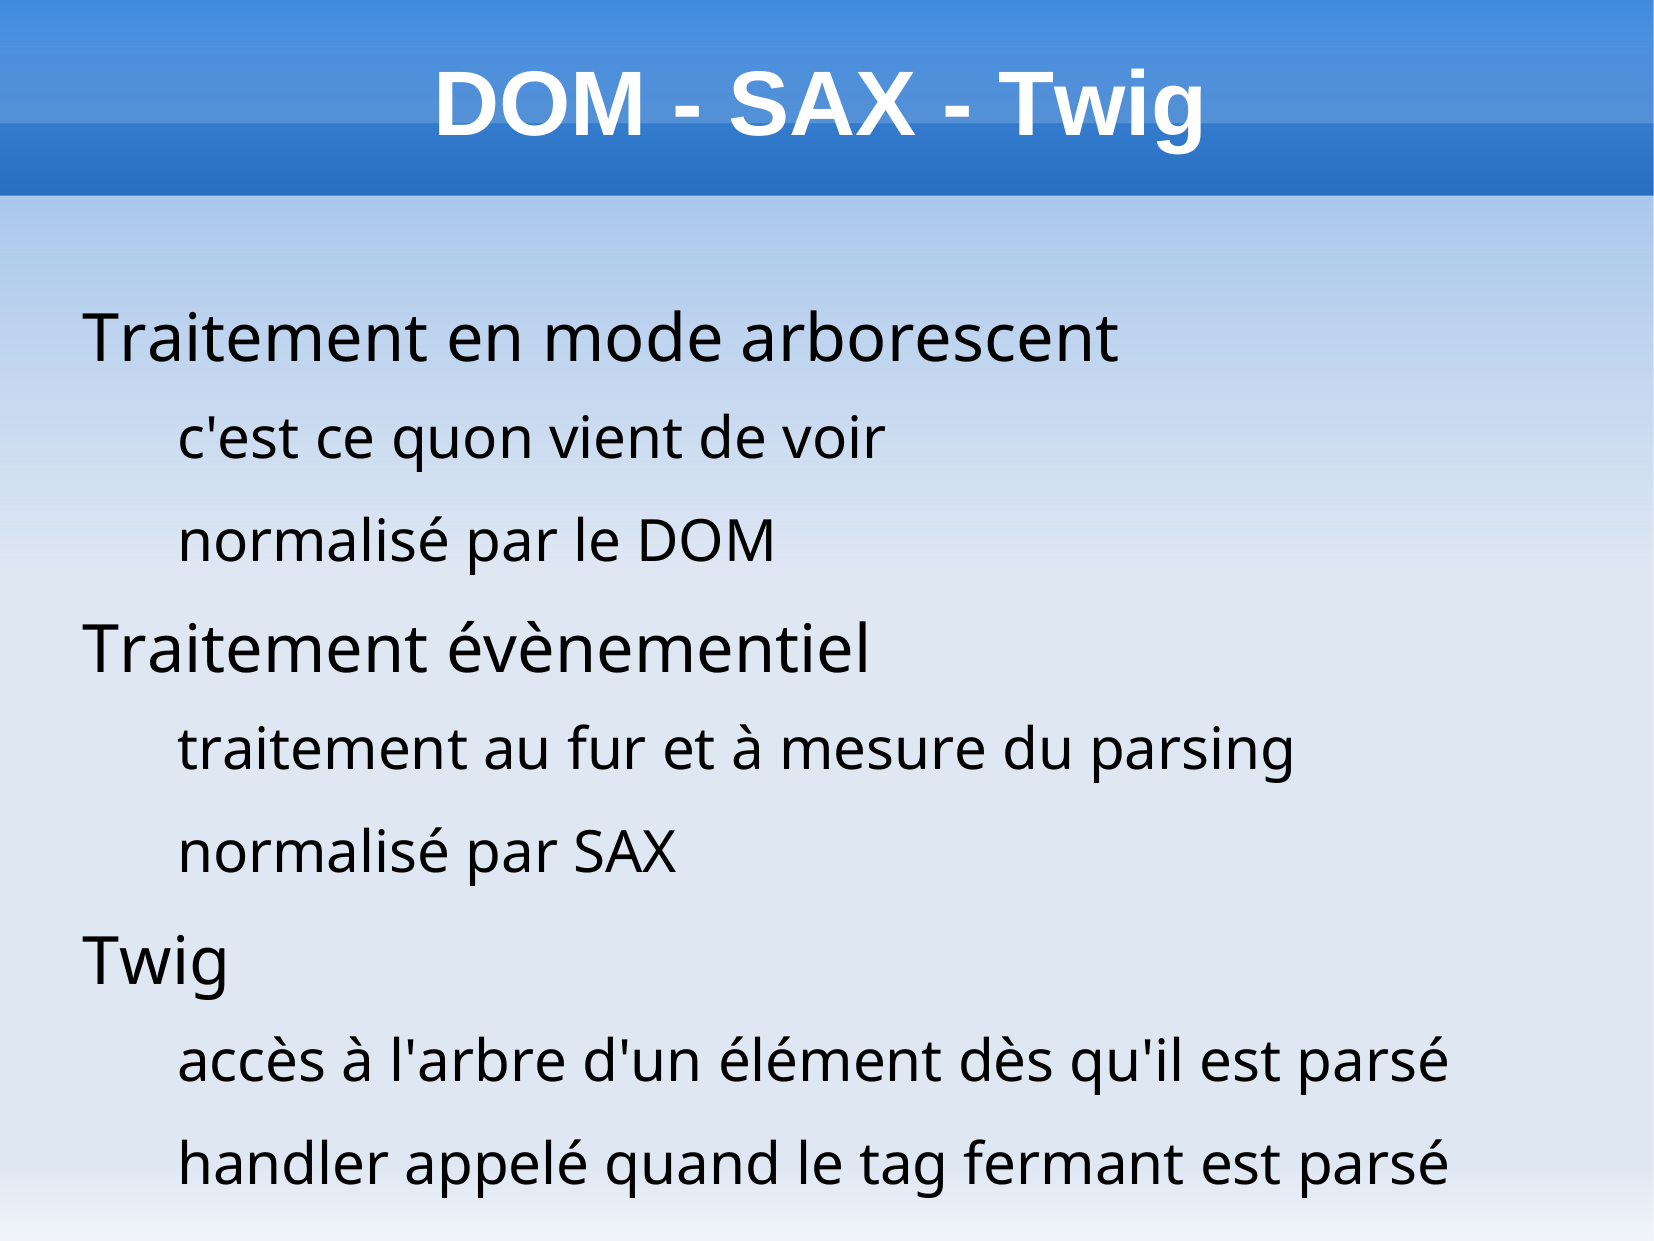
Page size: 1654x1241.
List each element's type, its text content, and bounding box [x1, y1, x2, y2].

title DOM - SAX - Twig [76, 7, 1565, 200]
list Traitement en mode arborescent c'est ce quon vient de voir normalisé par le DOM Traitement évènementiel traitement au fur et à mesure du parsing normalisé par SAX Twig accès à l'arbre d'un élément dès qu'il est parsé handler appelé quand le tag fermant est parsé ni DOM ni SAX [82, 290, 1571, 1099]
picture [0, 0, 1654, 1241]
